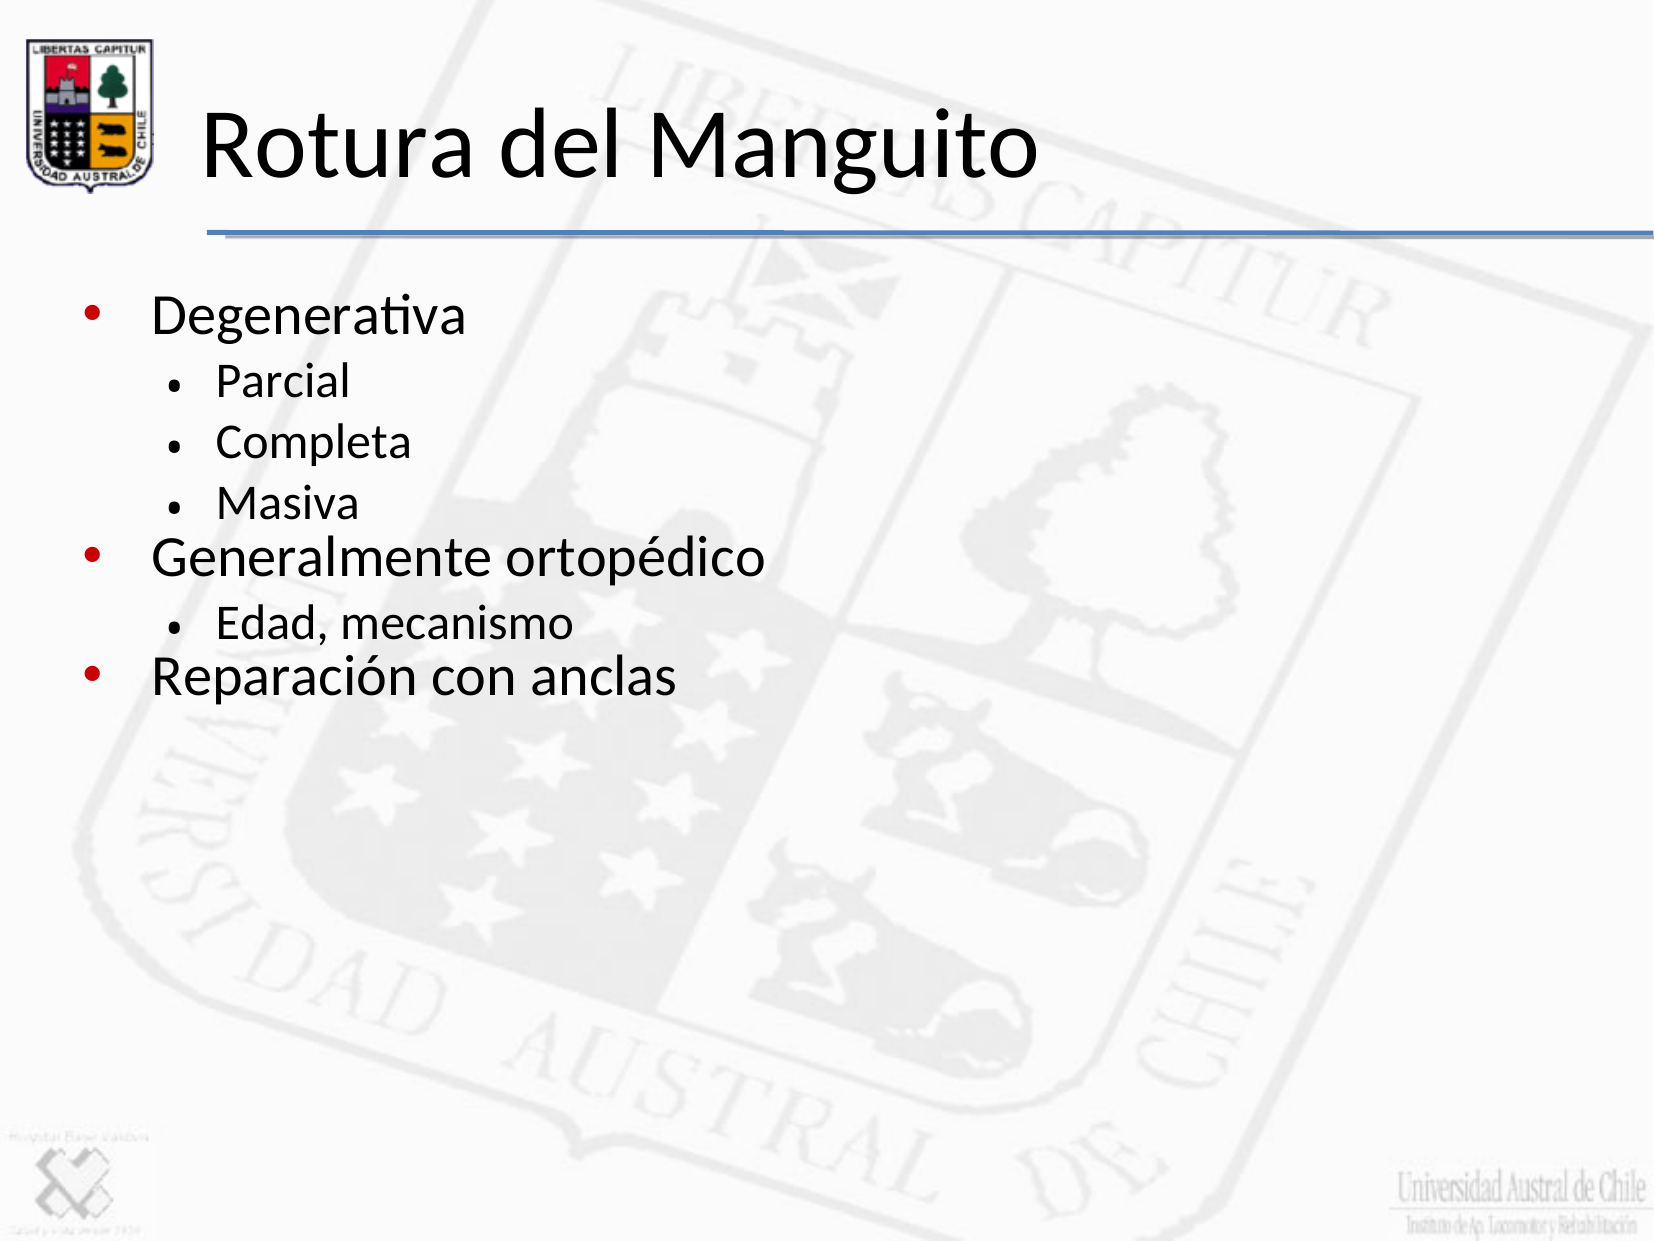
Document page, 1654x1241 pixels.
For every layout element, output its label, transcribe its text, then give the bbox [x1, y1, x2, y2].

list Degenerativa Parcial Completa Masiva Generalmente ortopédico Edad, mecanismo Reparación con anclas [82, 290, 851, 1109]
picture [0, 0, 1654, 1241]
title Rotura del Manguito [82, 49, 1571, 257]
